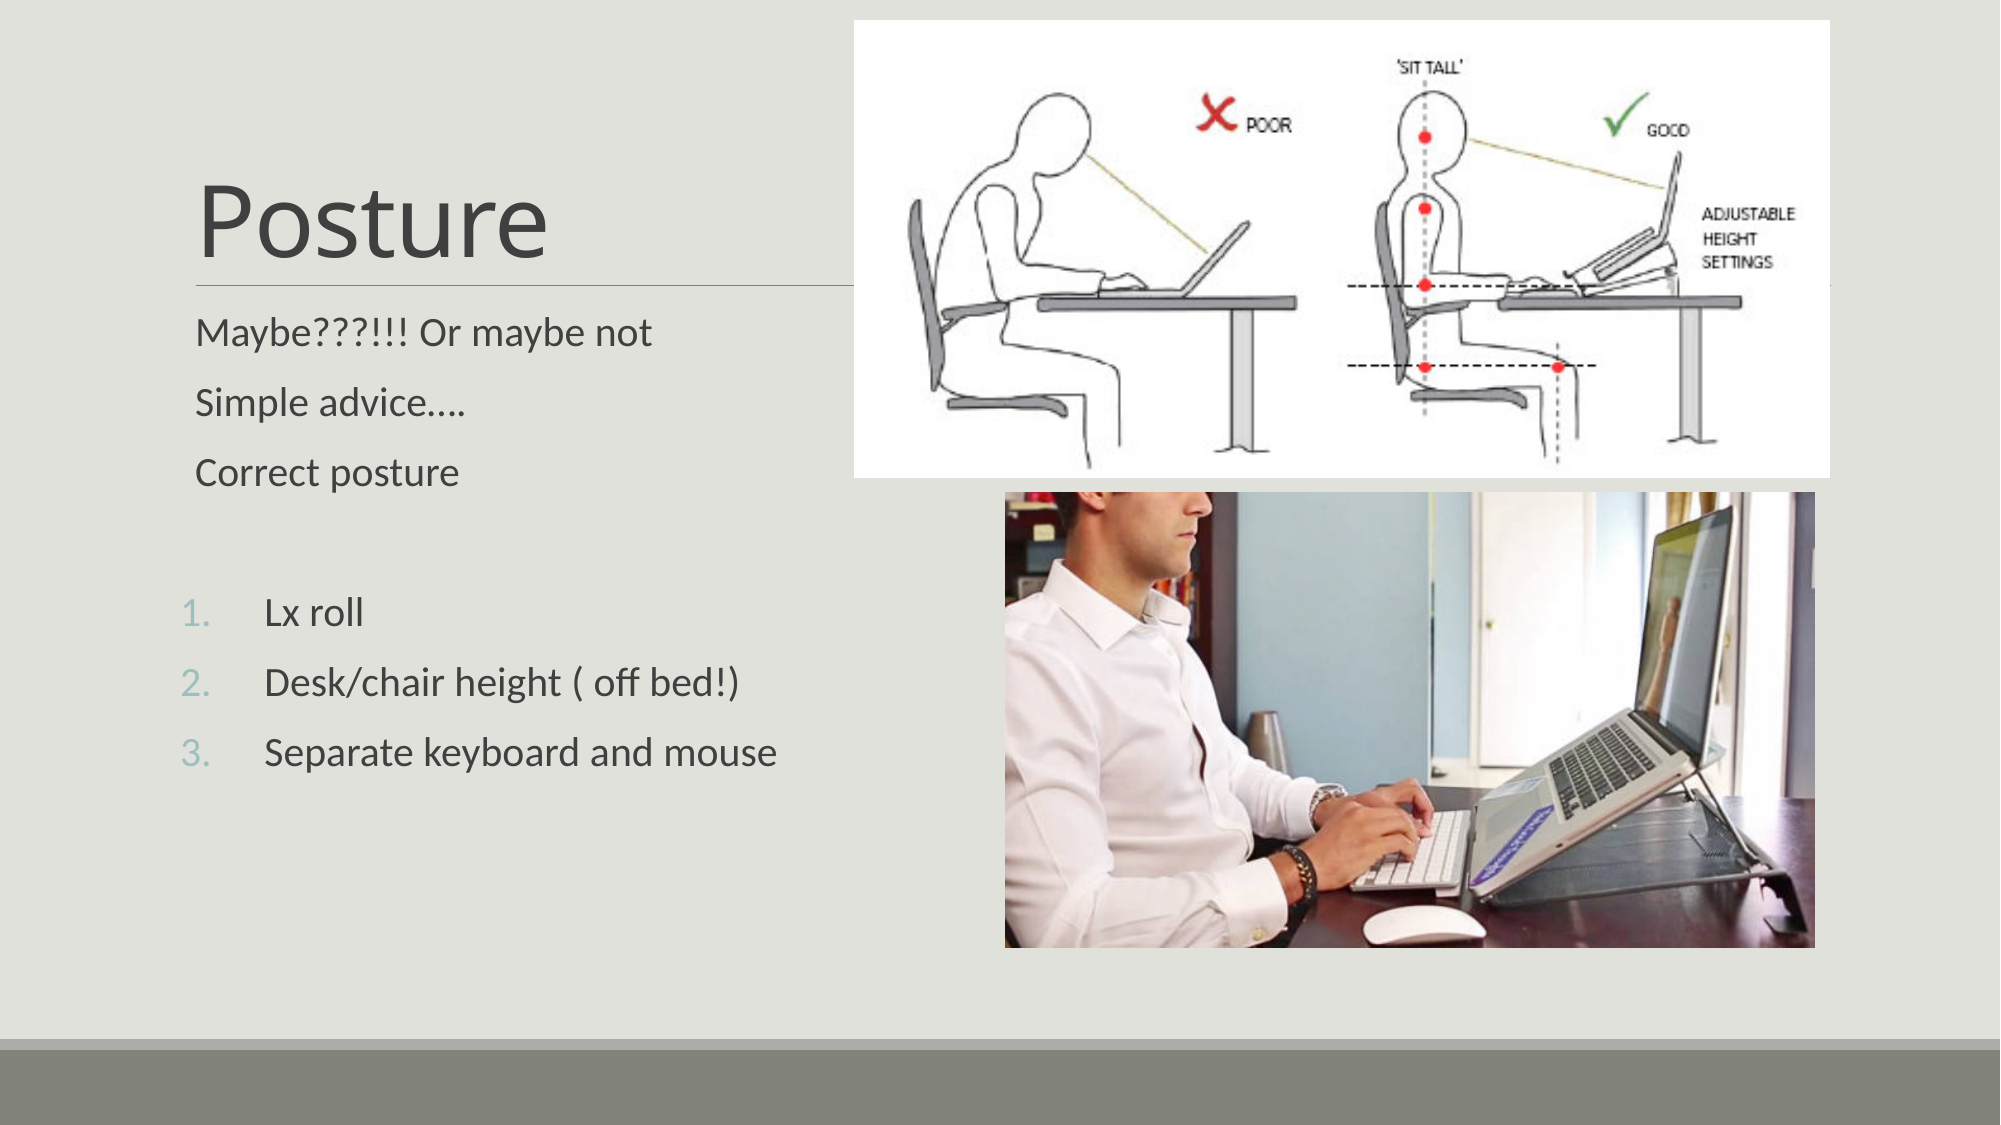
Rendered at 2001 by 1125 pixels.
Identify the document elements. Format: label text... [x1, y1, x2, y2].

title Posture [180, 47, 854, 286]
picture [1005, 492, 1815, 948]
picture [854, 20, 1830, 478]
list Maybe???!!! Or maybe not Simple advice…. Correct posture Lx roll Desk/chair height ( off bed!) Separate keyboard and mouse [180, 302, 991, 963]
